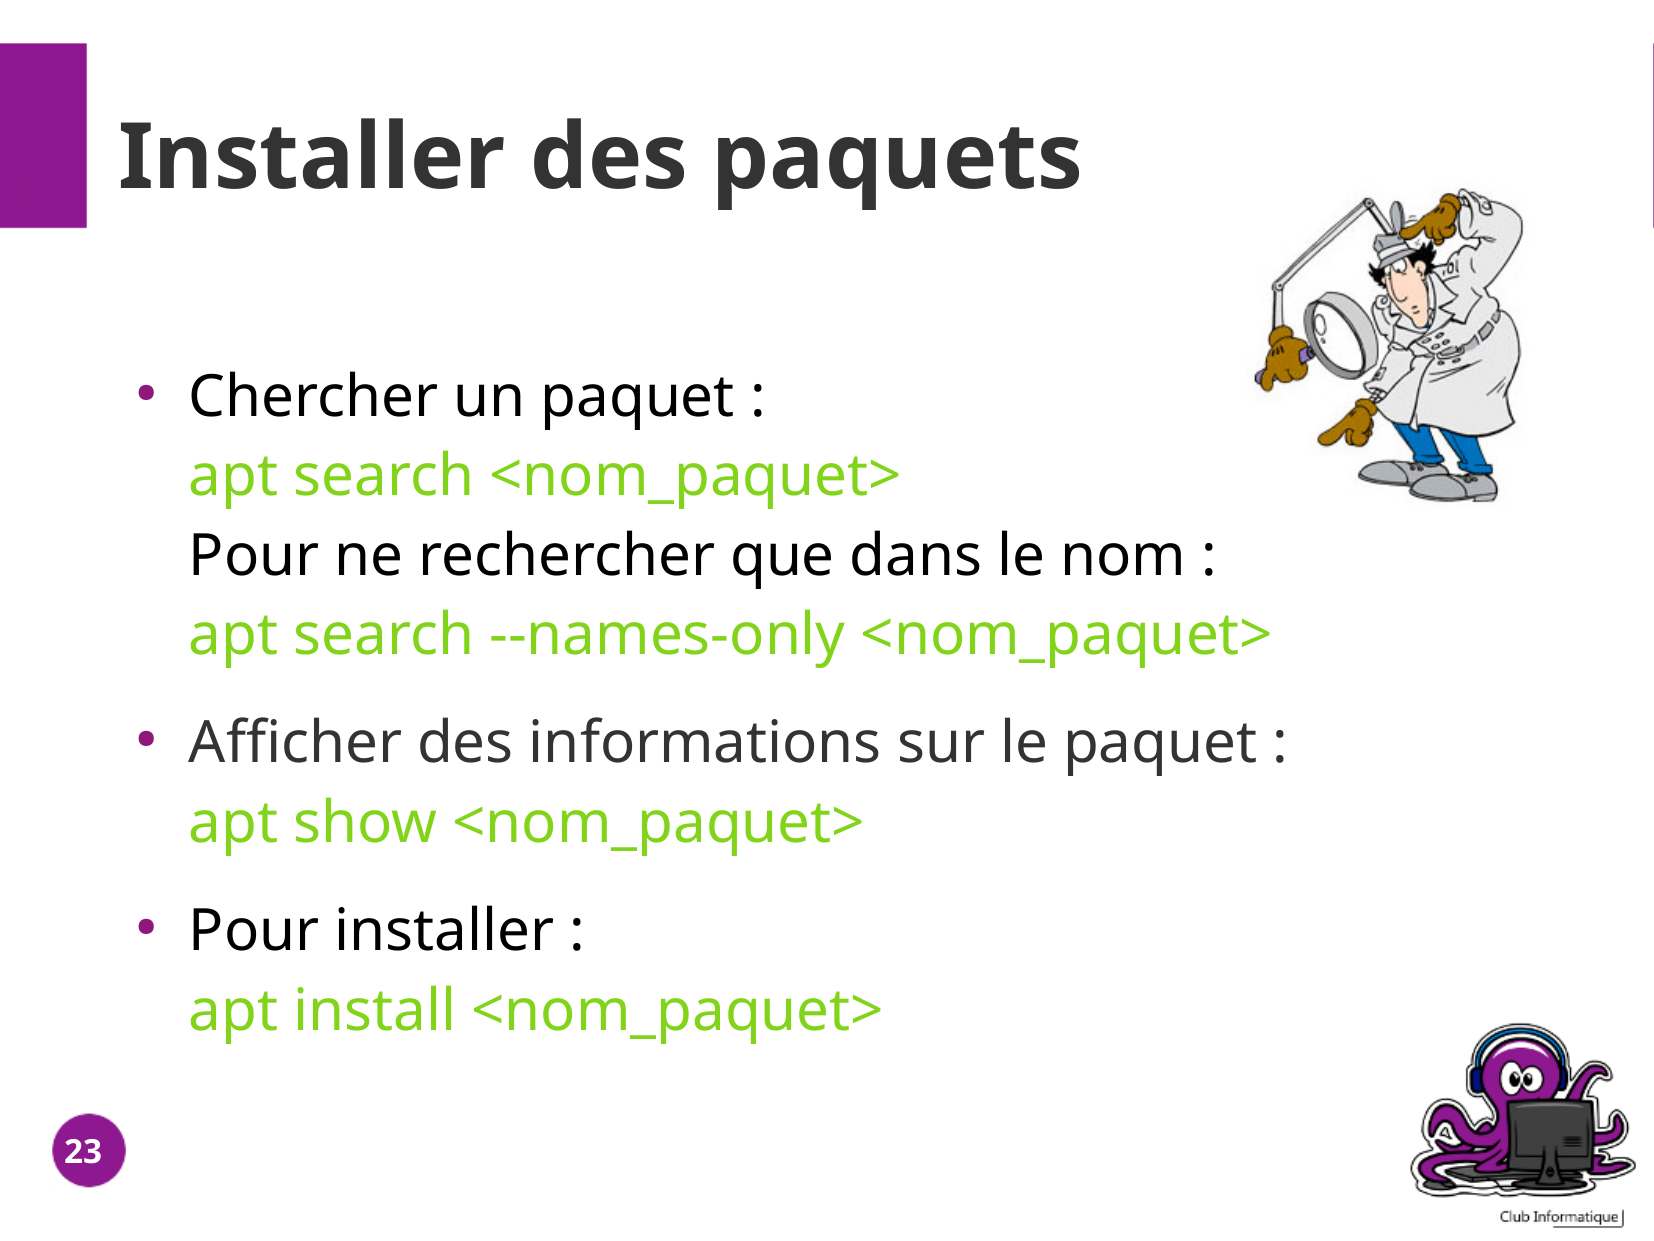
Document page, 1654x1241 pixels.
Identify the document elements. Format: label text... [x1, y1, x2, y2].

list Chercher un paquet : apt search <nom_paquet> Pour ne rechercher que dans le nom : apt search --names-only <nom_paquet> Afficher des informations sur le paquet : apt show <nom_paquet> Pour installer : apt install <nom_paquet> [118, 354, 1536, 1074]
picture [0, 0, 1654, 1241]
title Installer des paquets [118, 49, 1571, 257]
